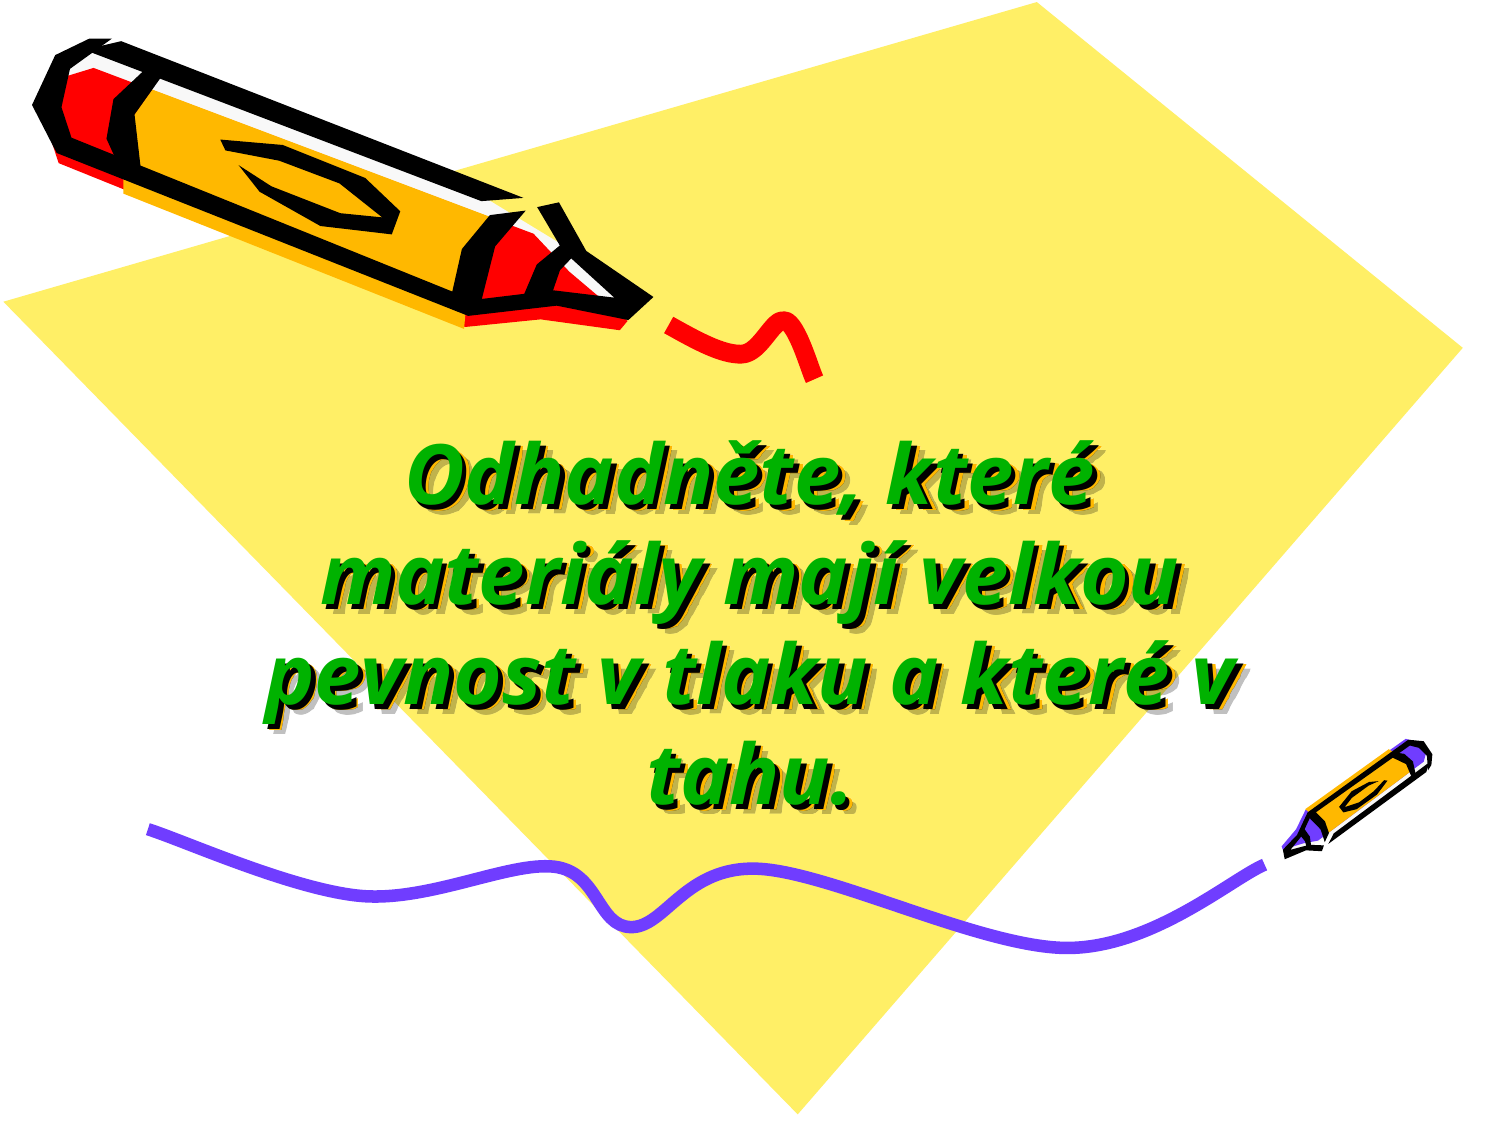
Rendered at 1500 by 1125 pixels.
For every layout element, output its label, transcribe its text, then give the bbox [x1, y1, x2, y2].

title Odhadněte, které materiály mají velkou pevnost v tlaku a které v tahu. [225, 414, 1276, 787]
